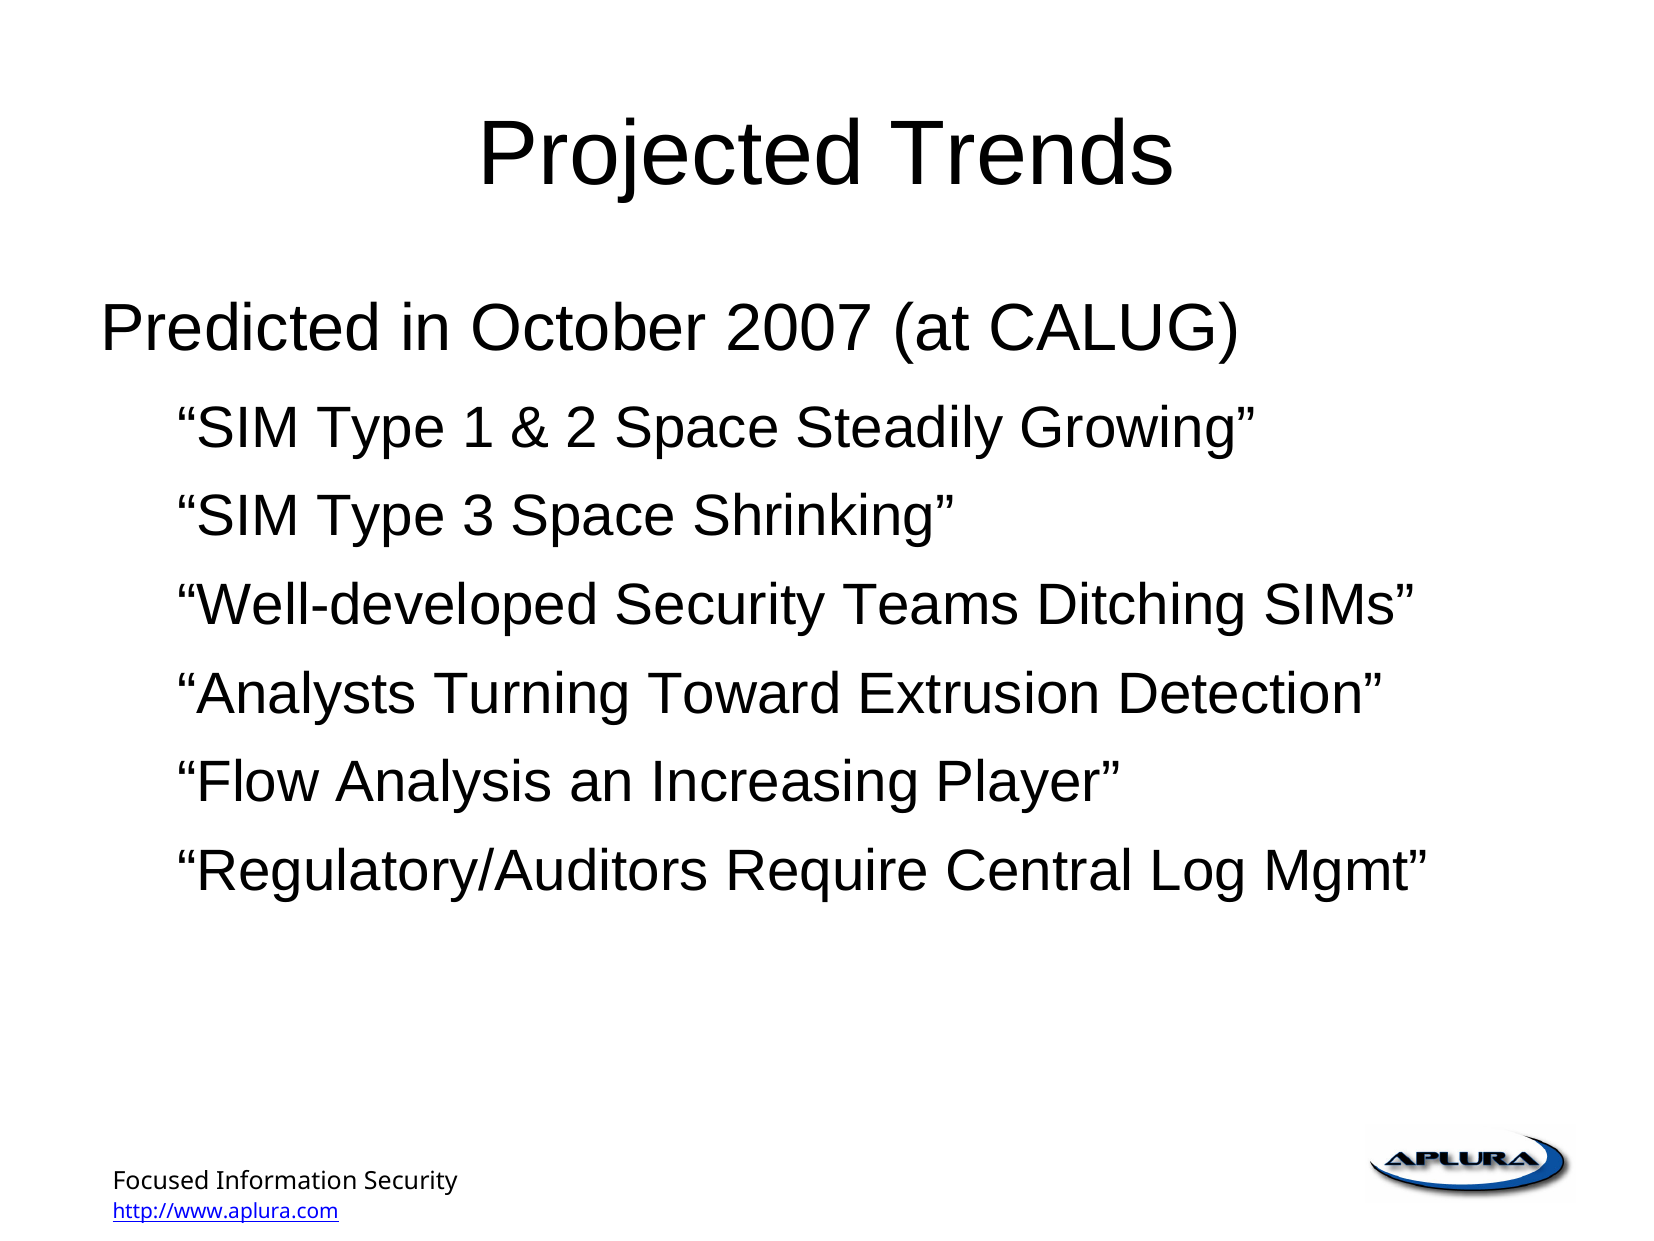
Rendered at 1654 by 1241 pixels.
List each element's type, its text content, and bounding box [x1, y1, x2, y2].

list Predicted in October 2007 (at CALUG) “SIM Type 1 & 2 Space Steadily Growing” “SIM Type 3 Space Shrinking” “Well-developed Security Teams Ditching SIMs” “Analysts Turning Toward Extrusion Detection” “Flow Analysis an Increasing Player” “Regulatory/Auditors Require Central Log Mgmt” [82, 290, 1571, 1109]
title Projected Trends [82, 49, 1571, 257]
picture [1365, 1124, 1576, 1203]
